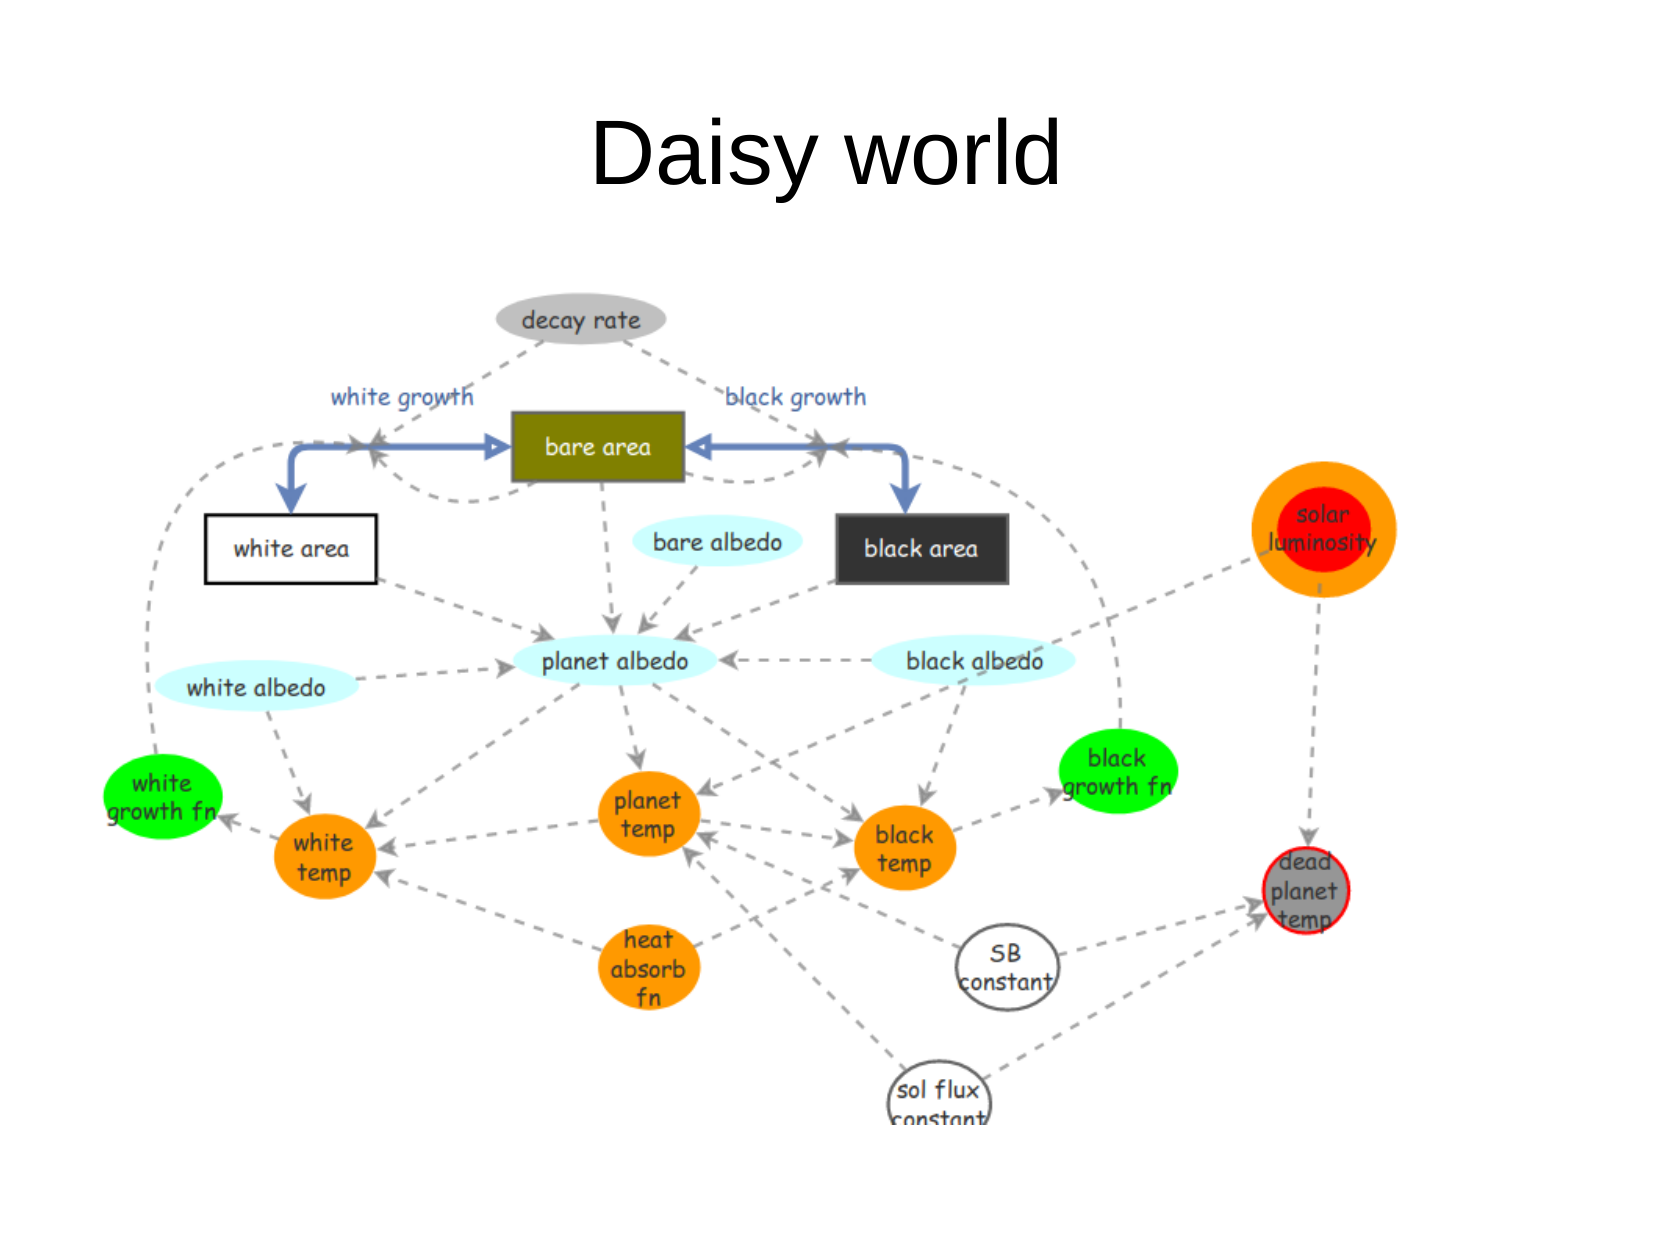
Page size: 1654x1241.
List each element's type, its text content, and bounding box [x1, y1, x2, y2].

picture [90, 285, 1471, 1126]
title Daisy world [82, 49, 1571, 257]
